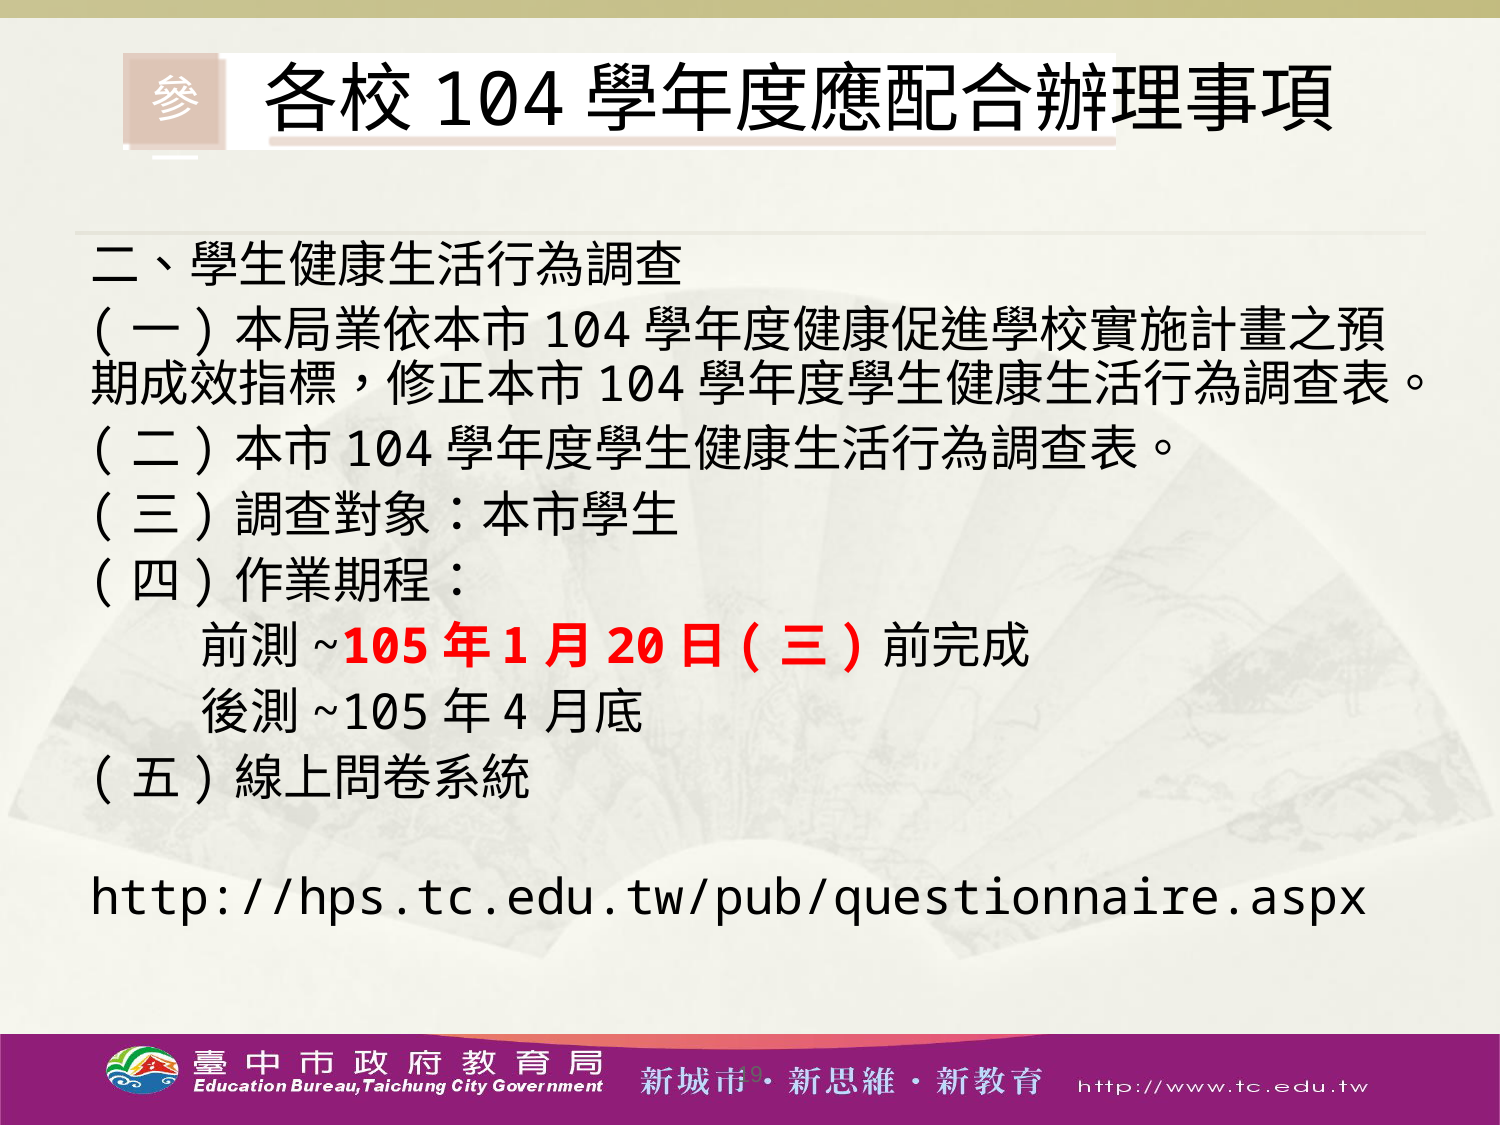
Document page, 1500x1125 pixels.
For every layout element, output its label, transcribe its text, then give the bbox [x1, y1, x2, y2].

text_box 參一 [135, 60, 204, 196]
text_box <number> [675, 1049, 826, 1097]
list 二、學生健康生活行為調查 (一)本局業依本市104學年度健康促進學校實施計畫之預期成效指標，修正本市104學年度學生健康生活行為調查表。 (二)本市104學年度學生健康生活行為調查表。 (三)調查對象：本市學生 (四)作業期程： 前測~105年1月20日(三)前完成 後測~105年4月底 (五)線上問卷系統 http://hps.tc.edu.tw/pub/questionnaire.aspx [75, 231, 1426, 940]
picture [0, 18, 1500, 1125]
text_box 各校104學年度應配合辦理事項 [248, 42, 1447, 149]
